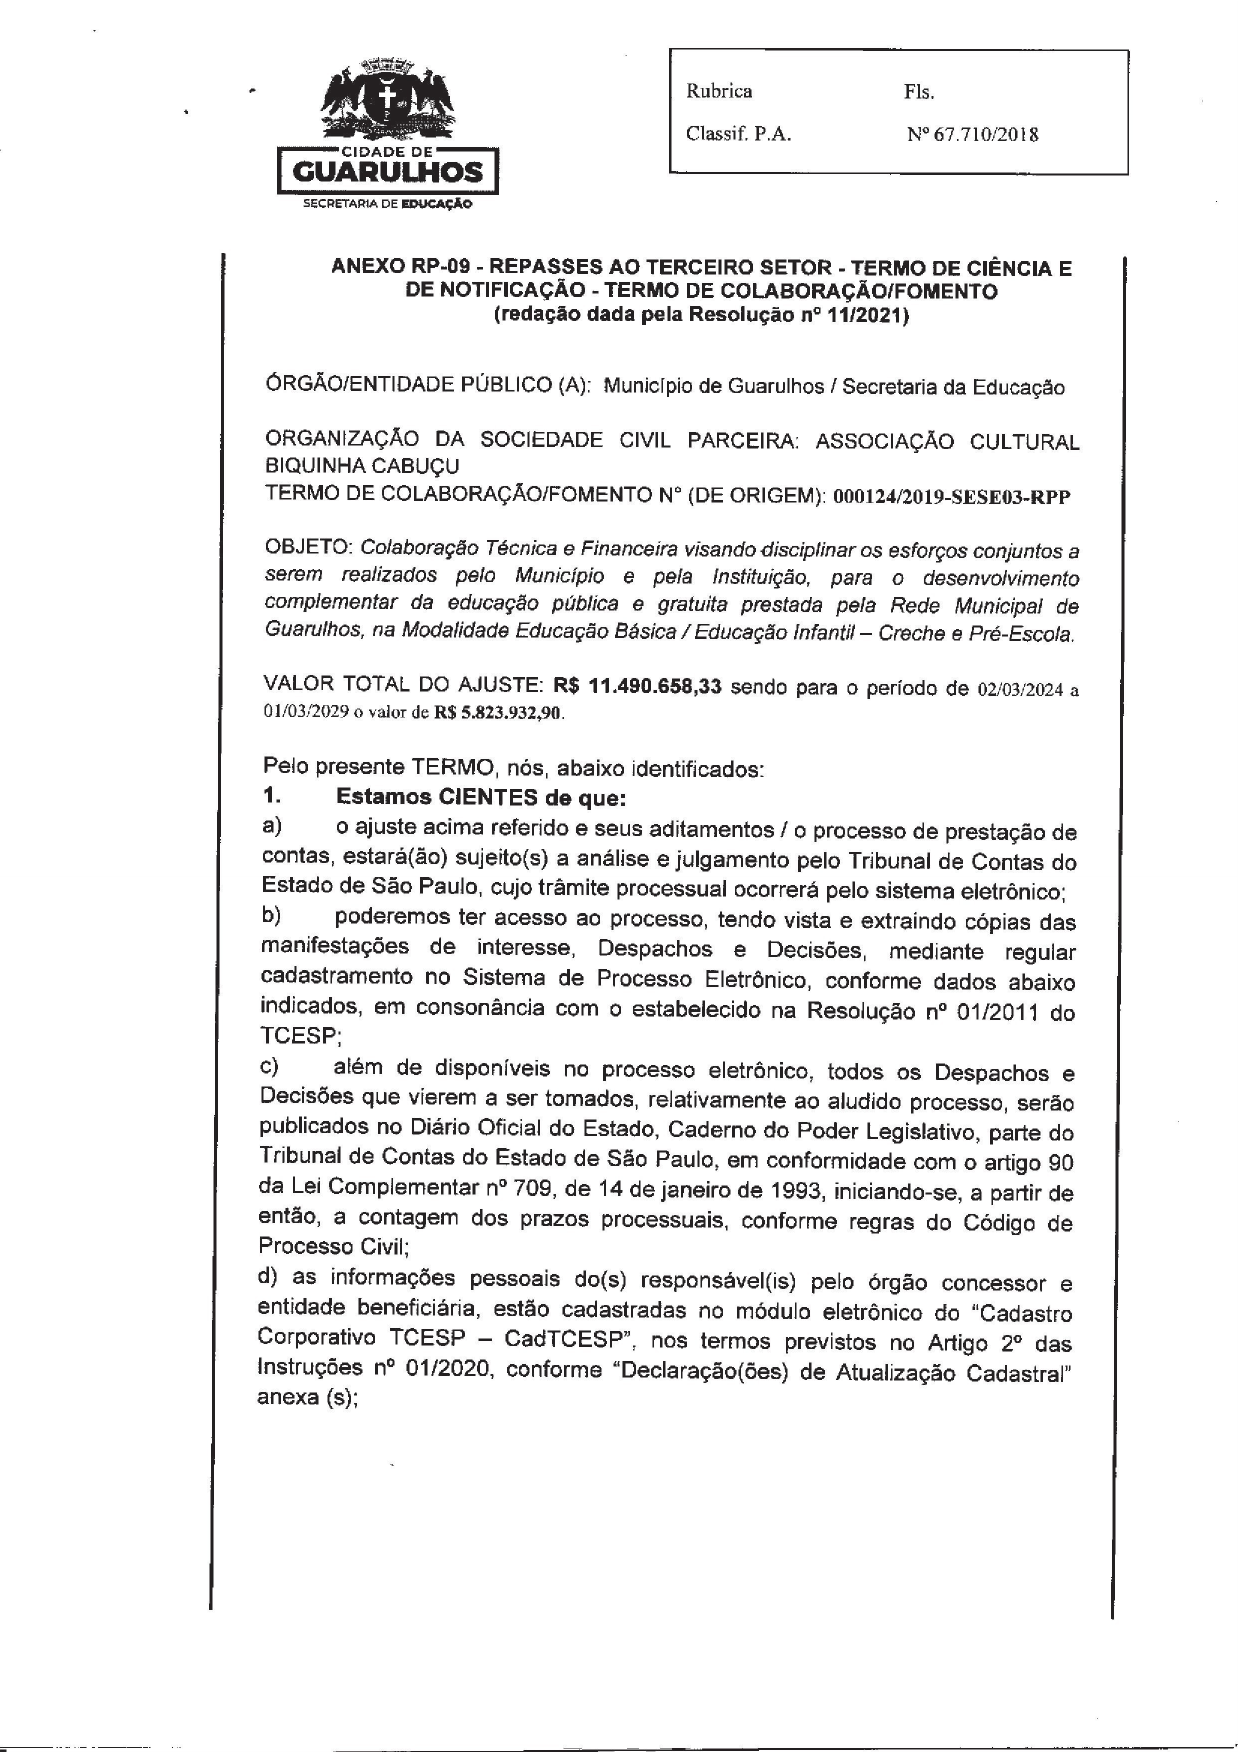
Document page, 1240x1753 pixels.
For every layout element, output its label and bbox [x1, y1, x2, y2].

text_box [0, 2, 1238, 1752]
